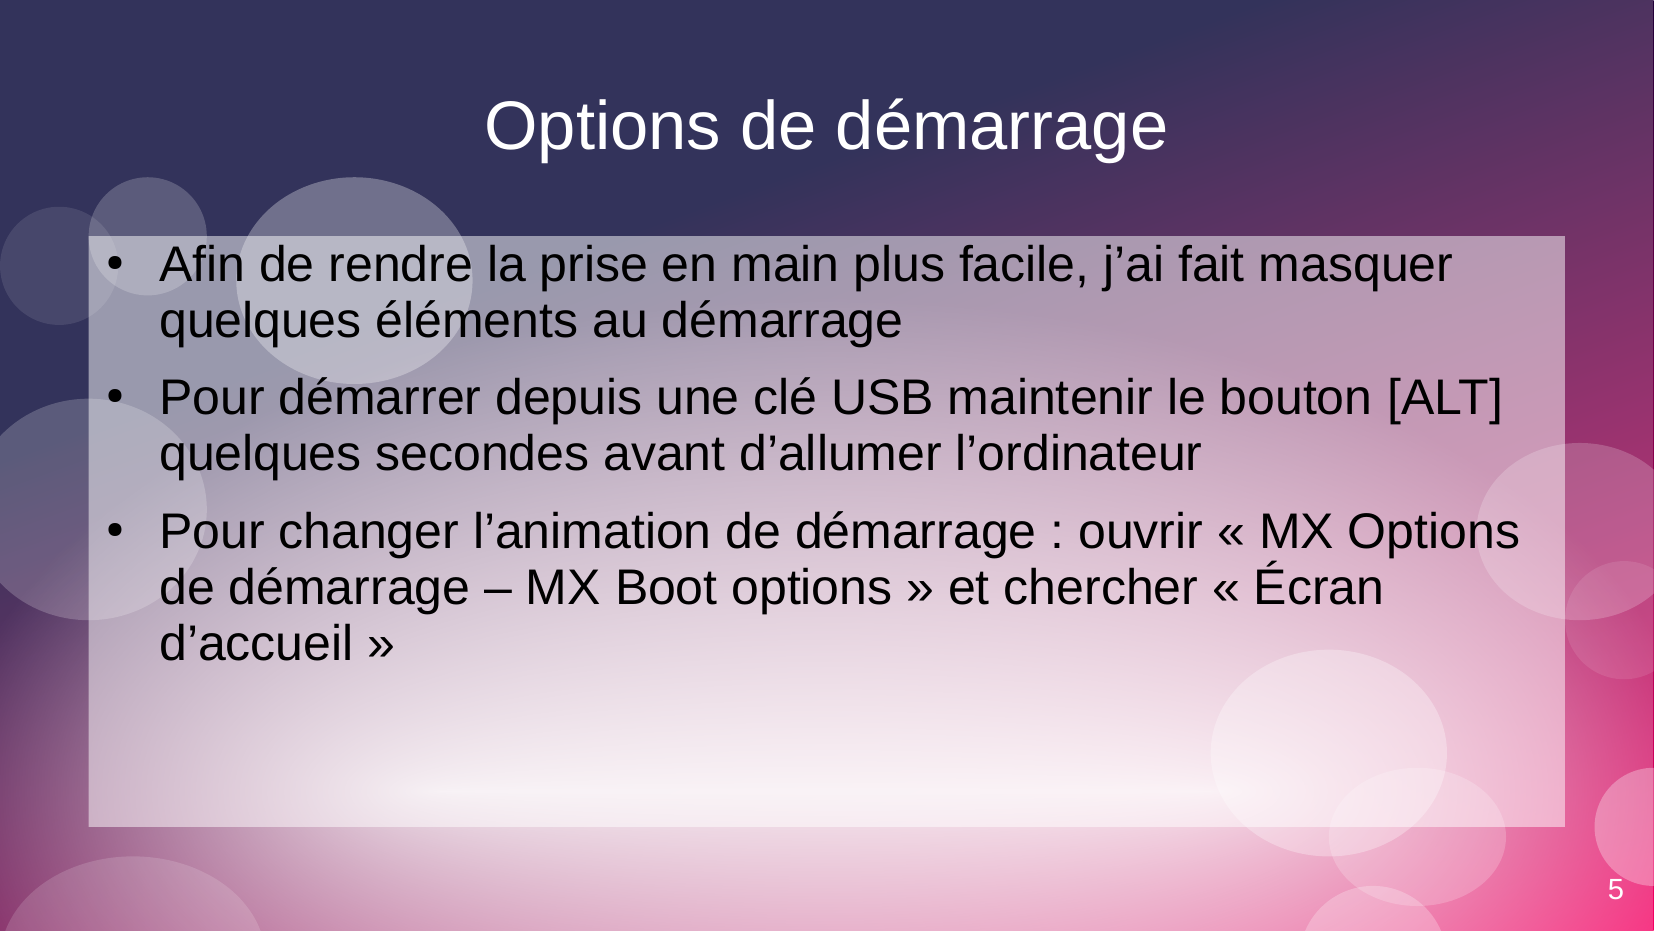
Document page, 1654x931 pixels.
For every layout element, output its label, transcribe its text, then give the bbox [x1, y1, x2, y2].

list Afin de rendre la prise en main plus facile, j’ai fait masquer quelques éléments au démarrage Pour démarrer depuis une clé USB maintenir le bouton [ALT] quelques secondes avant d’allumer l’ordinateur Pour changer l’animation de démarrage : ouvrir « MX Options de démarrage – MX Boot options » et chercher « Écran d’accueil » [88, 236, 1565, 827]
title Options de démarrage [88, 44, 1565, 207]
